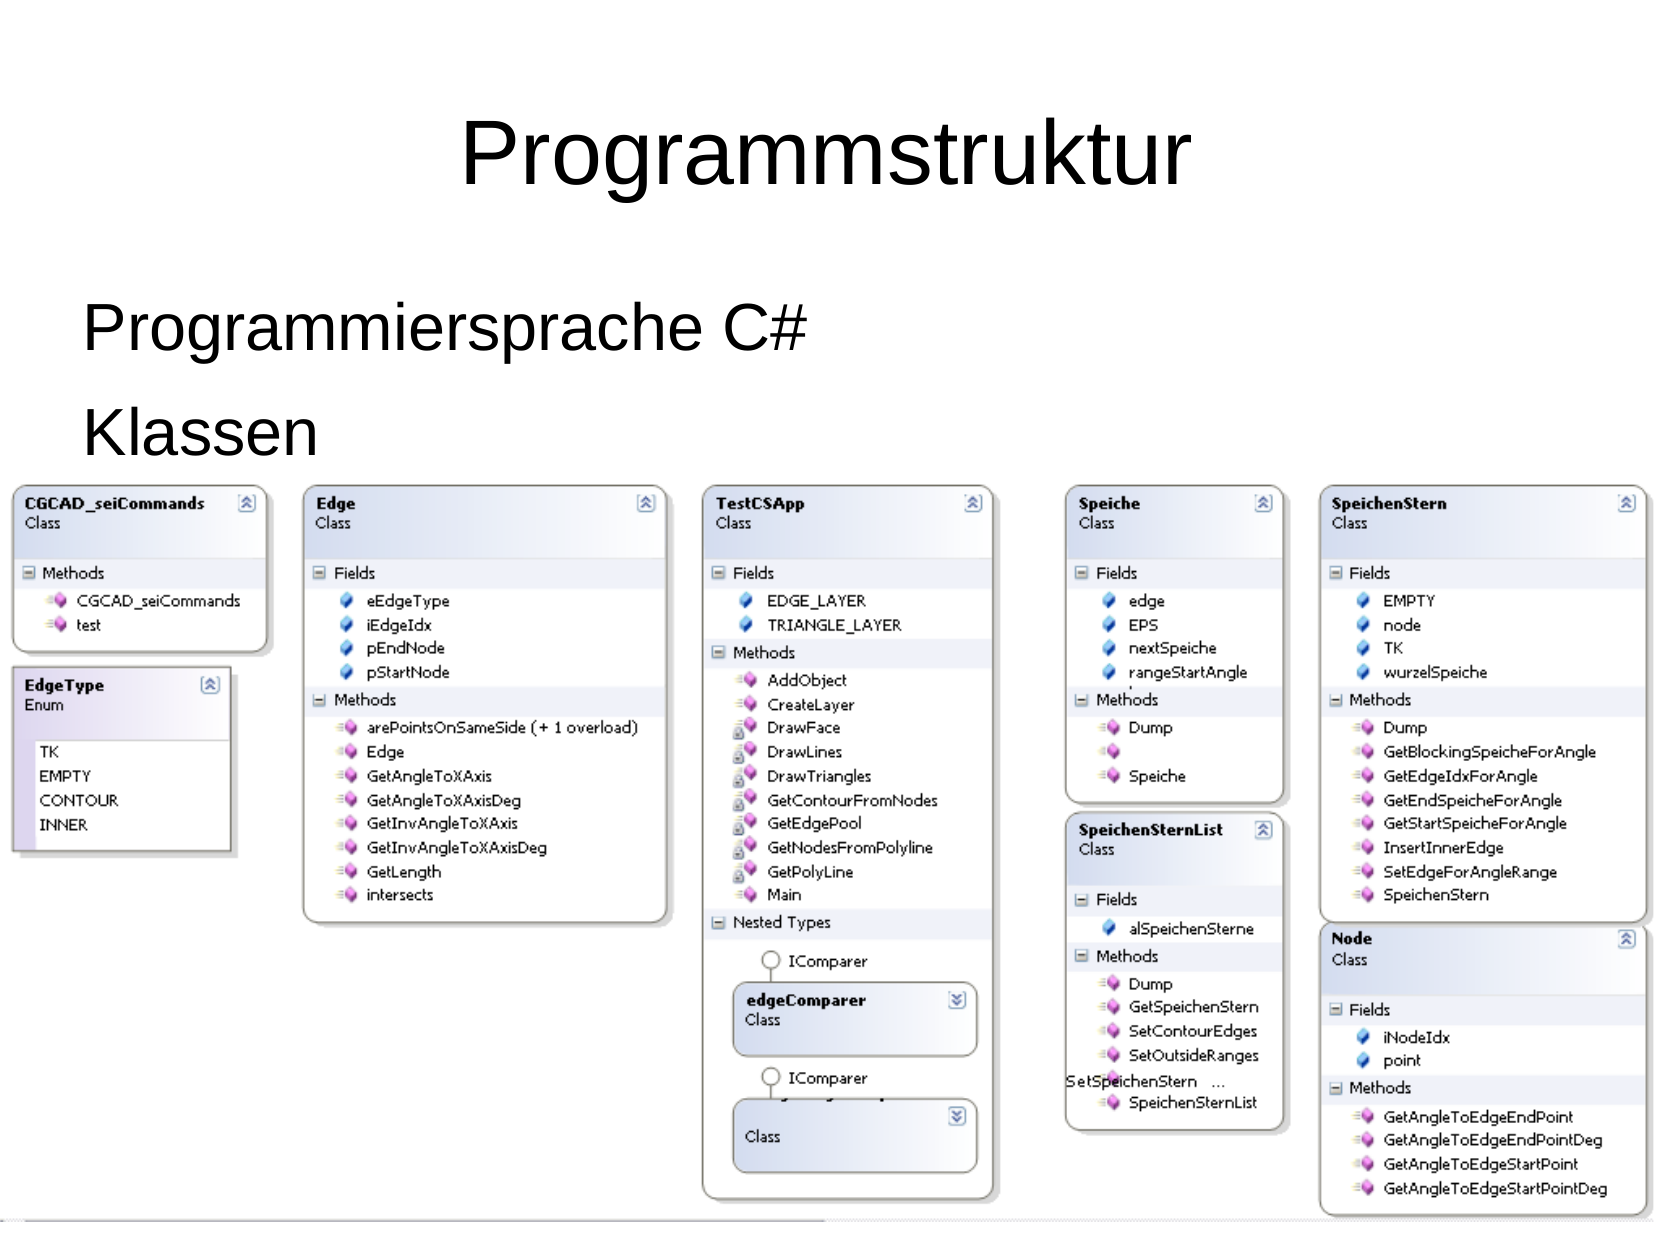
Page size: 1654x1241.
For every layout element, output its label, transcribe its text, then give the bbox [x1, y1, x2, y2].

title Programmstruktur [82, 56, 1571, 250]
list Programmiersprache C# Klassen [82, 290, 1571, 472]
picture [0, 472, 1654, 1222]
